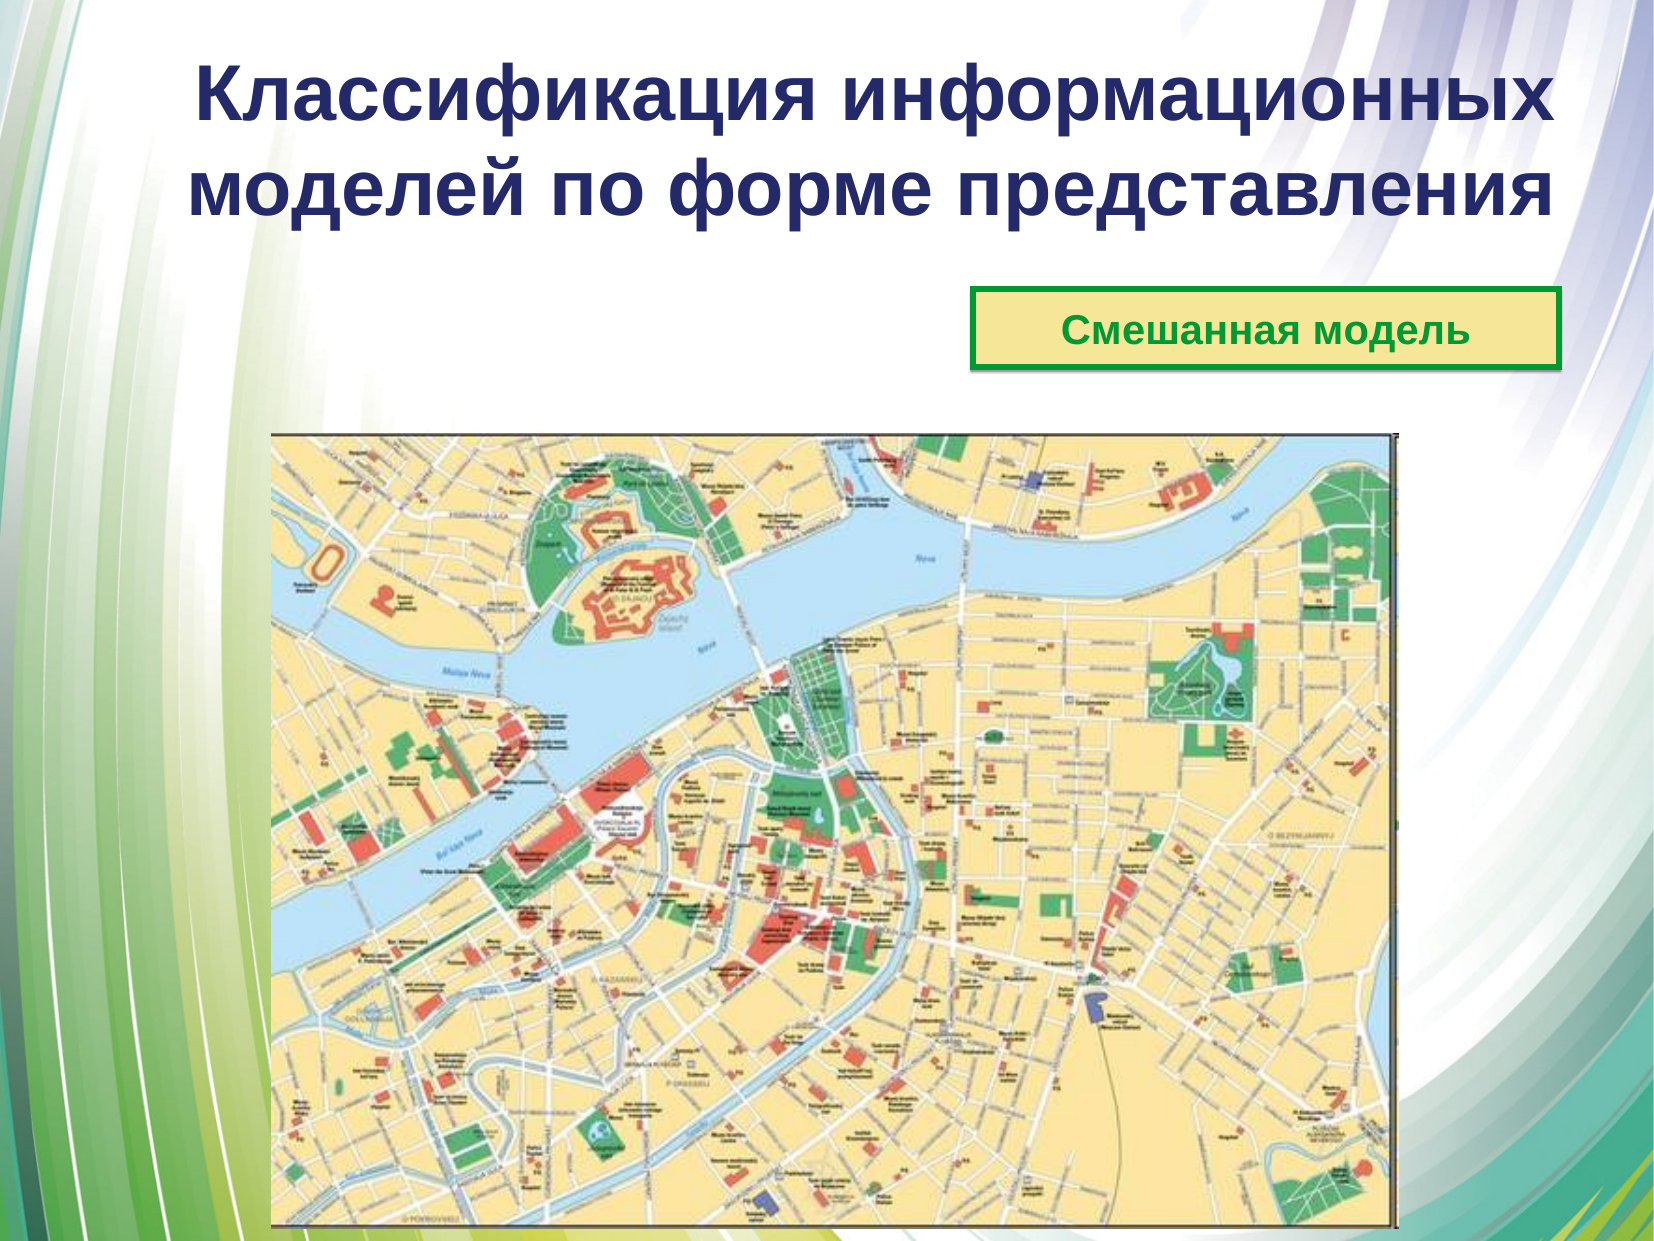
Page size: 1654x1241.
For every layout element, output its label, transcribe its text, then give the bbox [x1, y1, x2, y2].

picture [0, 0, 1654, 1241]
text_box Смешанная модель [973, 288, 1560, 368]
text_box Классификация информационных моделей по форме представления [58, 58, 1571, 215]
